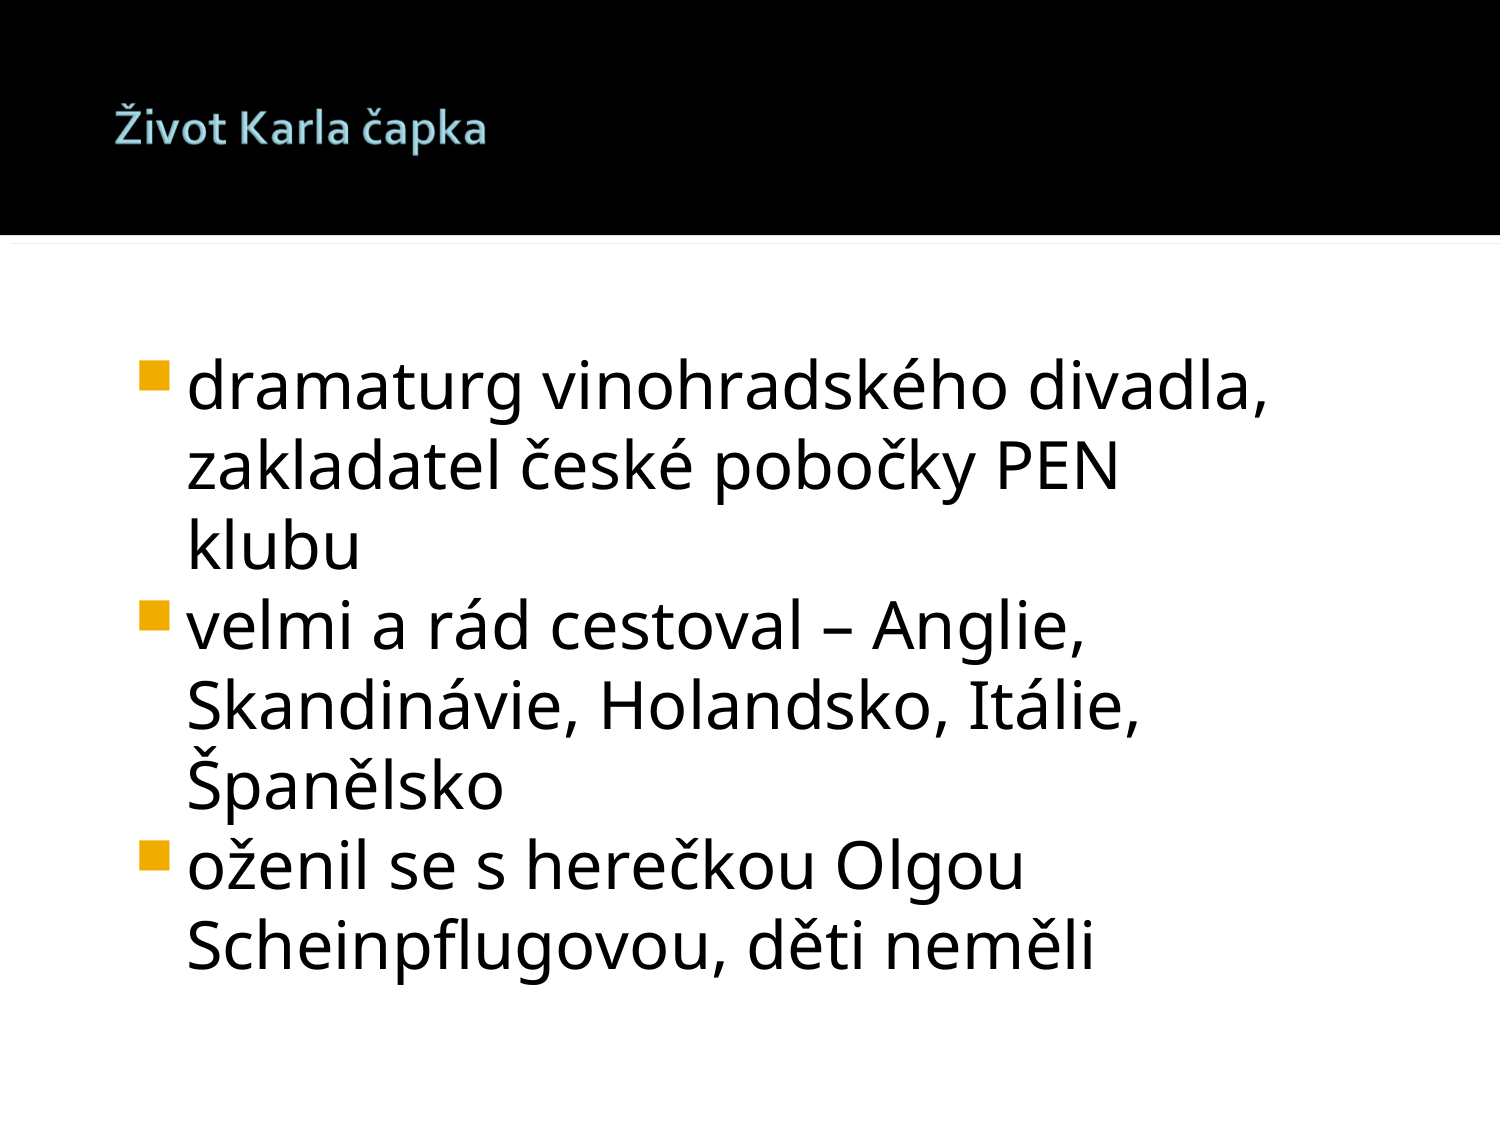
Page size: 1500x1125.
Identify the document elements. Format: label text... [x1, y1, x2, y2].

list dramaturg vinohradského divadla, zakladatel české pobočky PEN klubu velmi a rád cestoval – Anglie, Skandinávie, Holandsko, Itálie, Španělsko oženil se s herečkou Olgou Scheinpflugovou, děti neměli [105, 328, 1331, 1071]
text_box [73, 24, 1427, 233]
